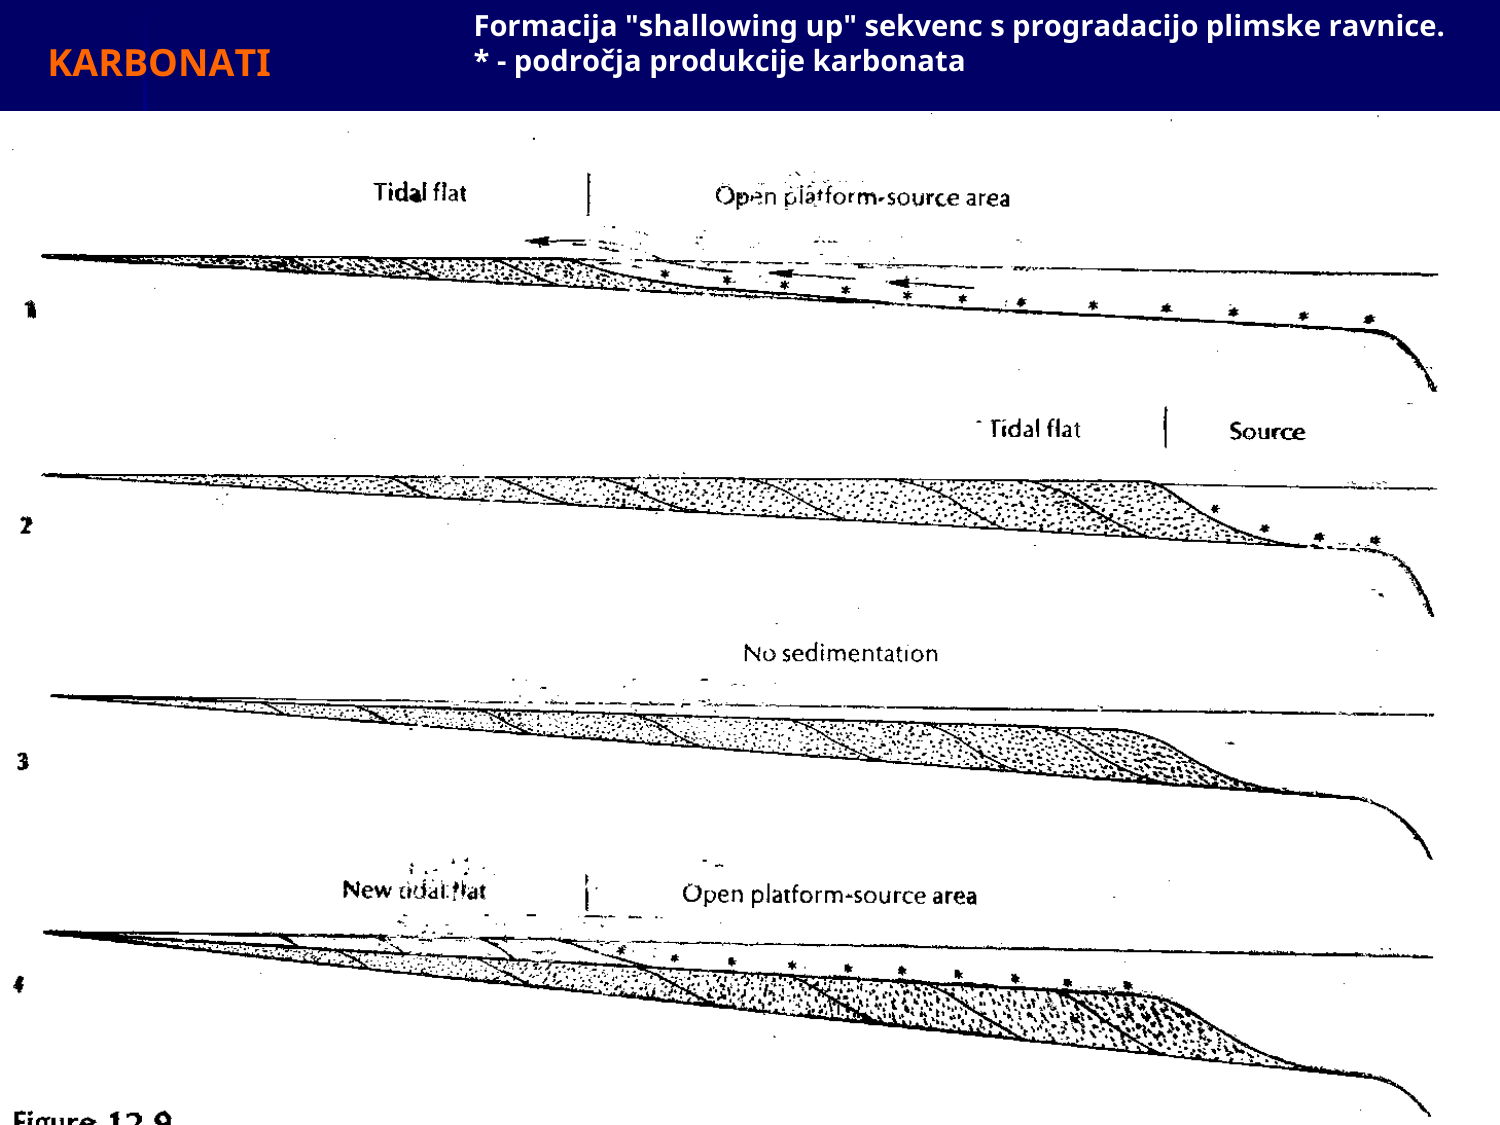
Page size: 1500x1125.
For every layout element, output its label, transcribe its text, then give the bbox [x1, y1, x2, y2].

text_box Formacija "shallowing up" sekvenc s progradacijo plimske ravnice. * - področja produkcije karbonata [458, 0, 1461, 86]
text_box KARBONATI [32, 30, 286, 92]
picture [0, 111, 1500, 1125]
